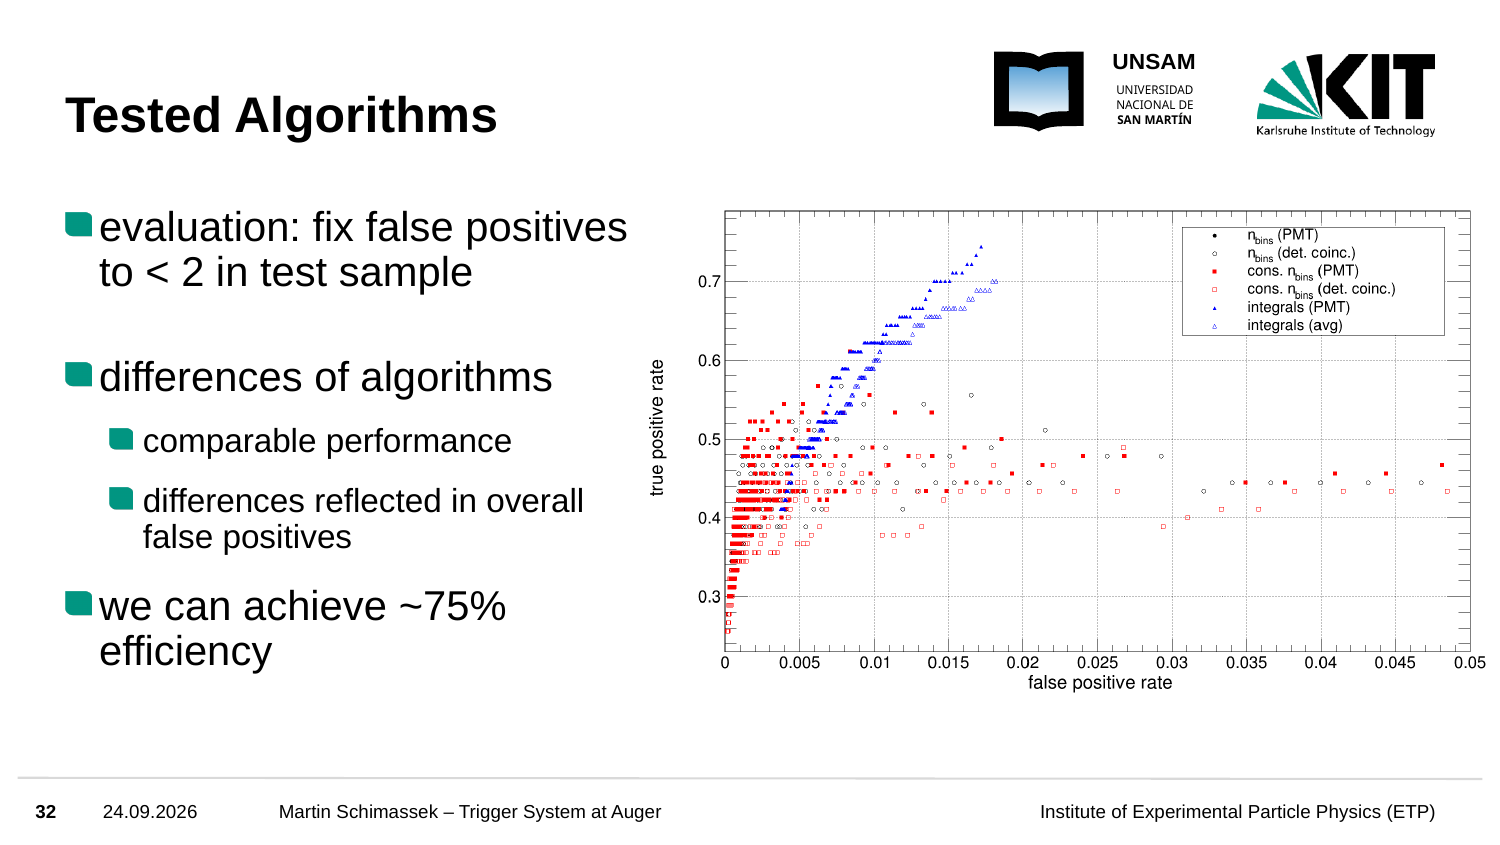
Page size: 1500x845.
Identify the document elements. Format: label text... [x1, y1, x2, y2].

title Tested Algorithms [64, 48, 1192, 144]
slide_number <number> [35, 778, 89, 844]
picture [811, 206, 1488, 702]
list evaluation: fix false positives to < 2 in test sample differences of algorithms comparable performance differences reflected in overall false positives we can achieve ~75% efficiency [65, 205, 811, 740]
slide_number 01.11.2021 [102, 778, 272, 844]
picture [1257, 54, 1435, 137]
